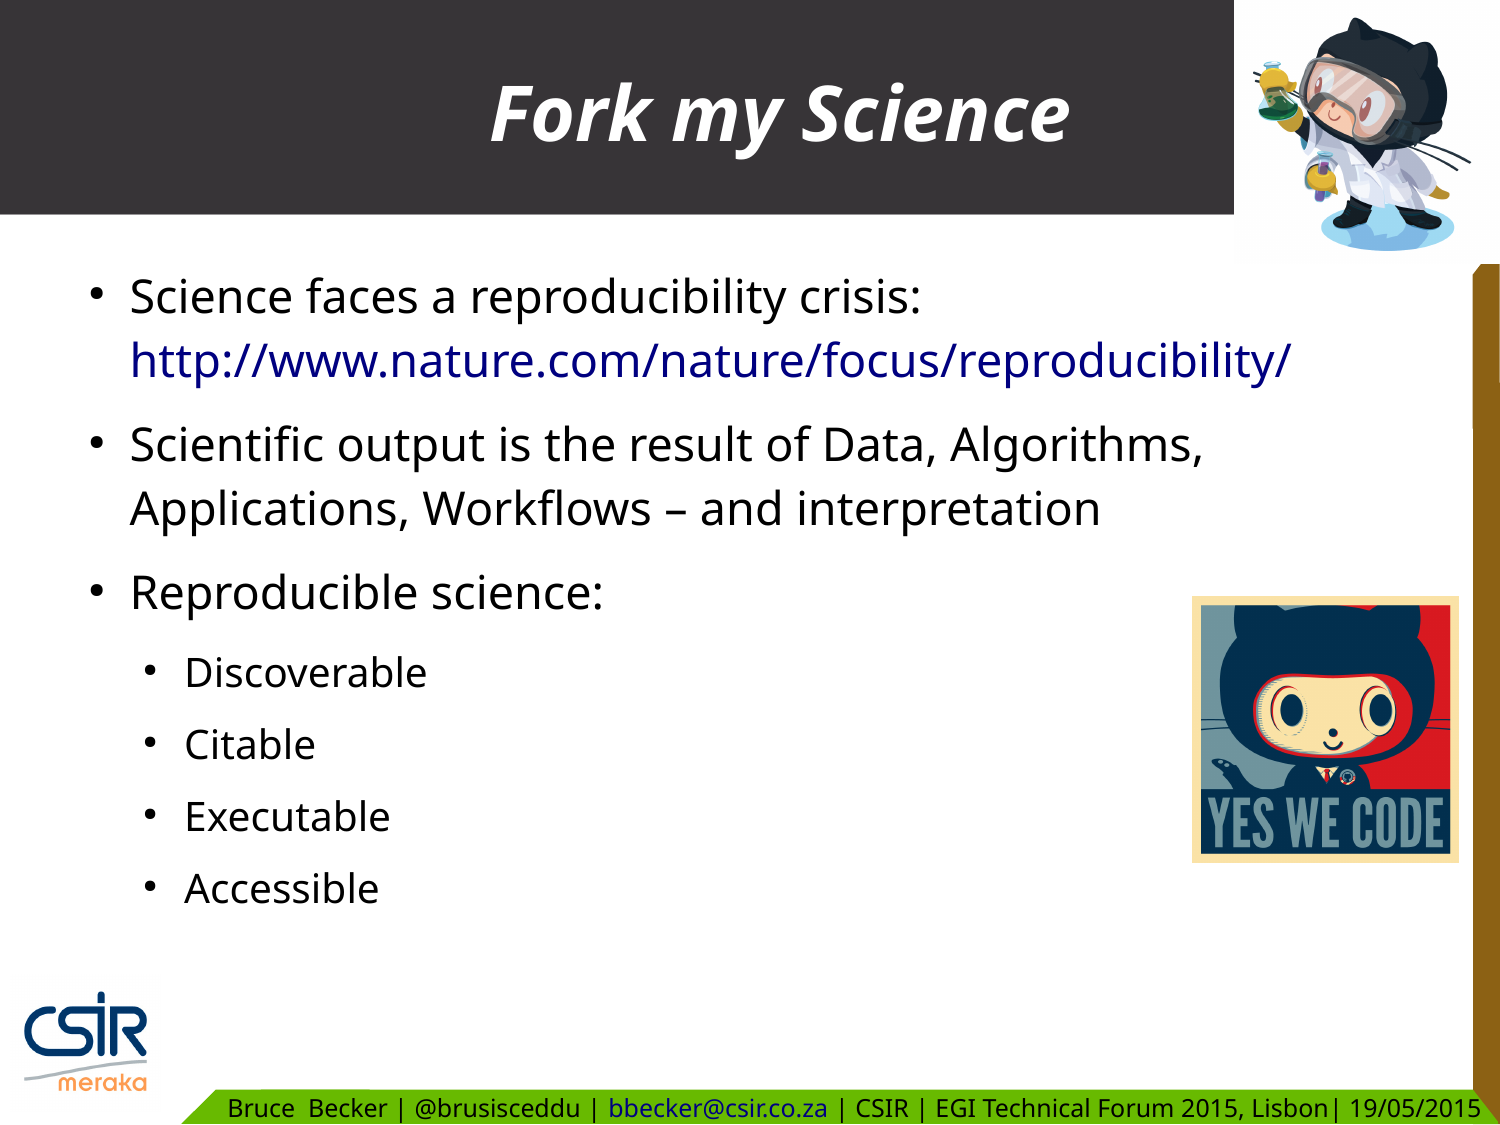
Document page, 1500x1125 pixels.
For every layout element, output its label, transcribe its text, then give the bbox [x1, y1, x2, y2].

title Fork my Science [185, 18, 1234, 206]
picture [1192, 596, 1459, 863]
list Science faces a reproducibility crisis: http://www.nature.com/nature/focus/reproducibility/ Scientific output is the result of Data, Algorithms, Applications, Workflows – and interpretation Reproducible science: Discoverable Citable Executable Accessible [75, 263, 1425, 916]
picture [10, 974, 161, 1112]
picture [0, 0, 1500, 264]
